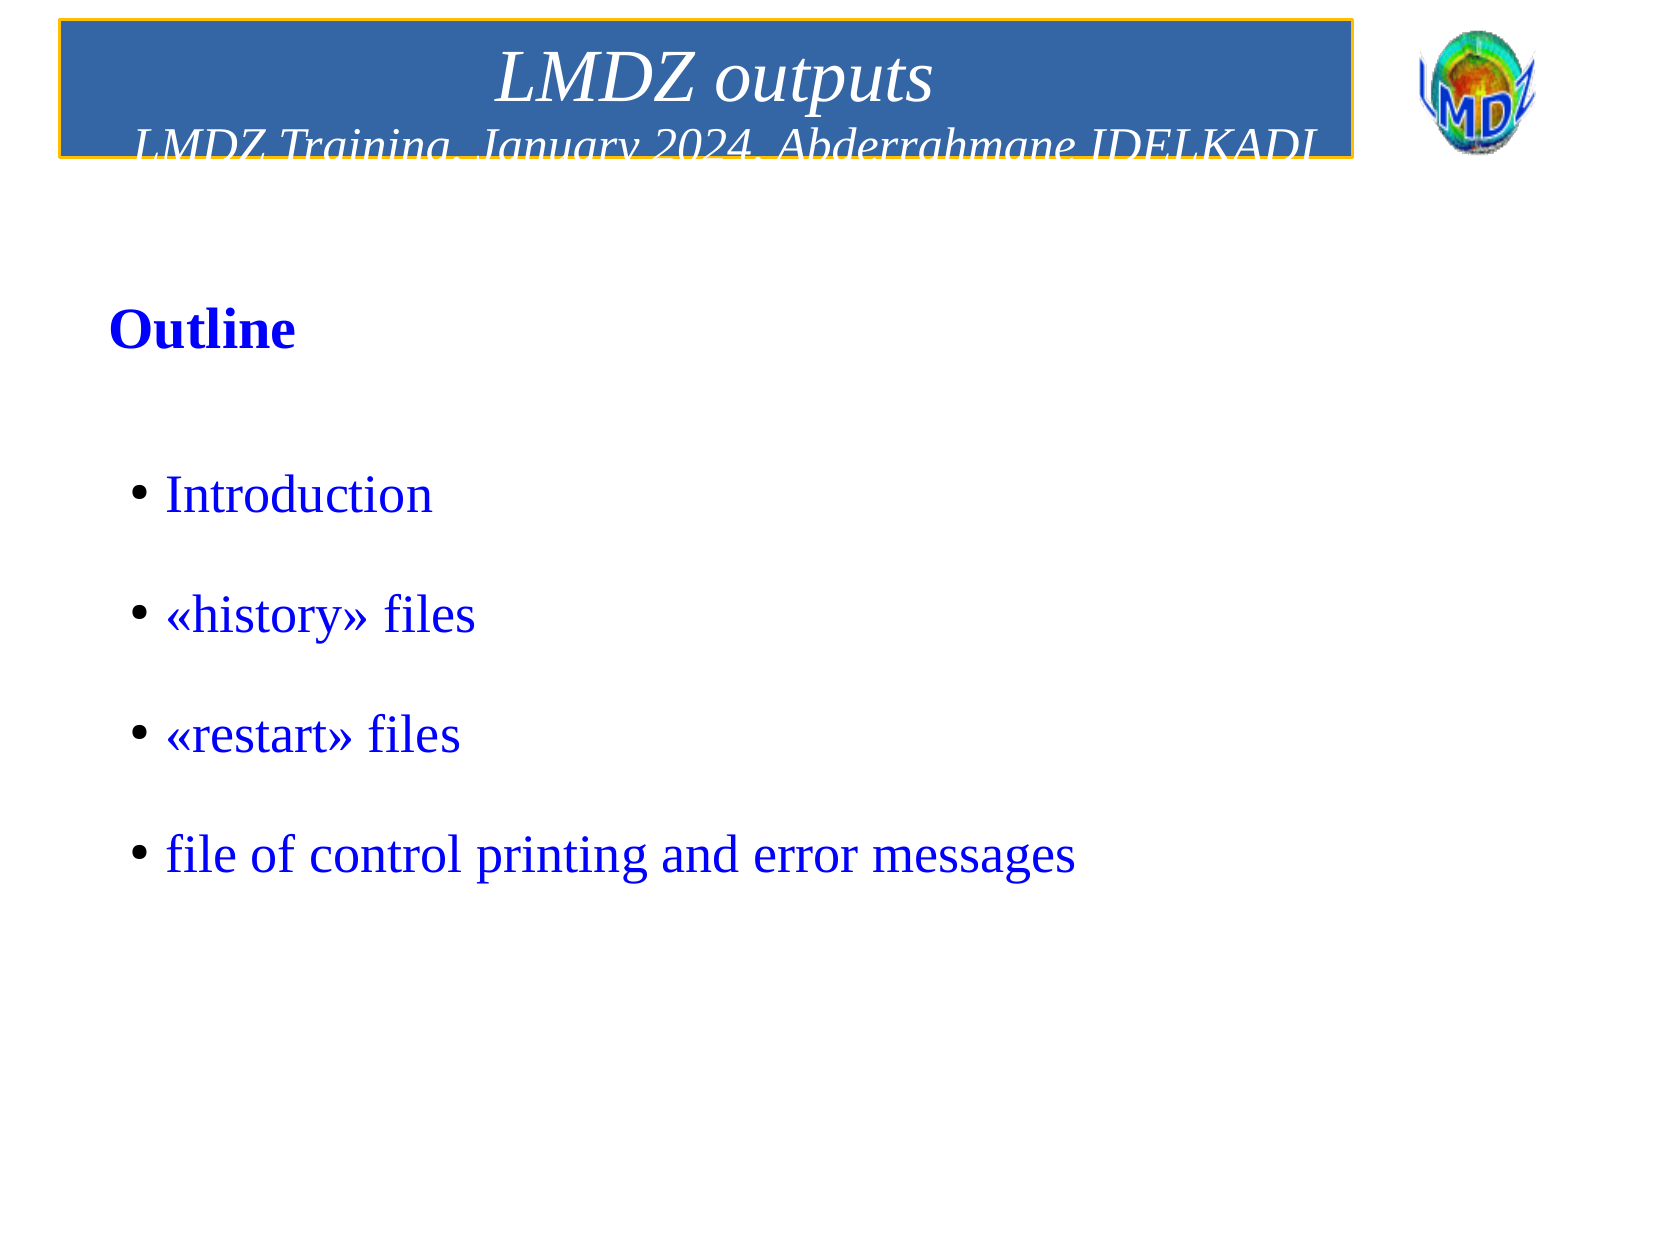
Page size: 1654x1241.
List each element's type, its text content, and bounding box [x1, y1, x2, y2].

text_box Outline [93, 289, 488, 385]
text_box LMDZ outputs LMDZ Training, January 2024, Abderrahmane IDELKADI [66, 27, 1382, 189]
text_box Introduction «history» files «restart» files file of control printing and error messages [79, 405, 1575, 1062]
picture [1419, 29, 1536, 158]
